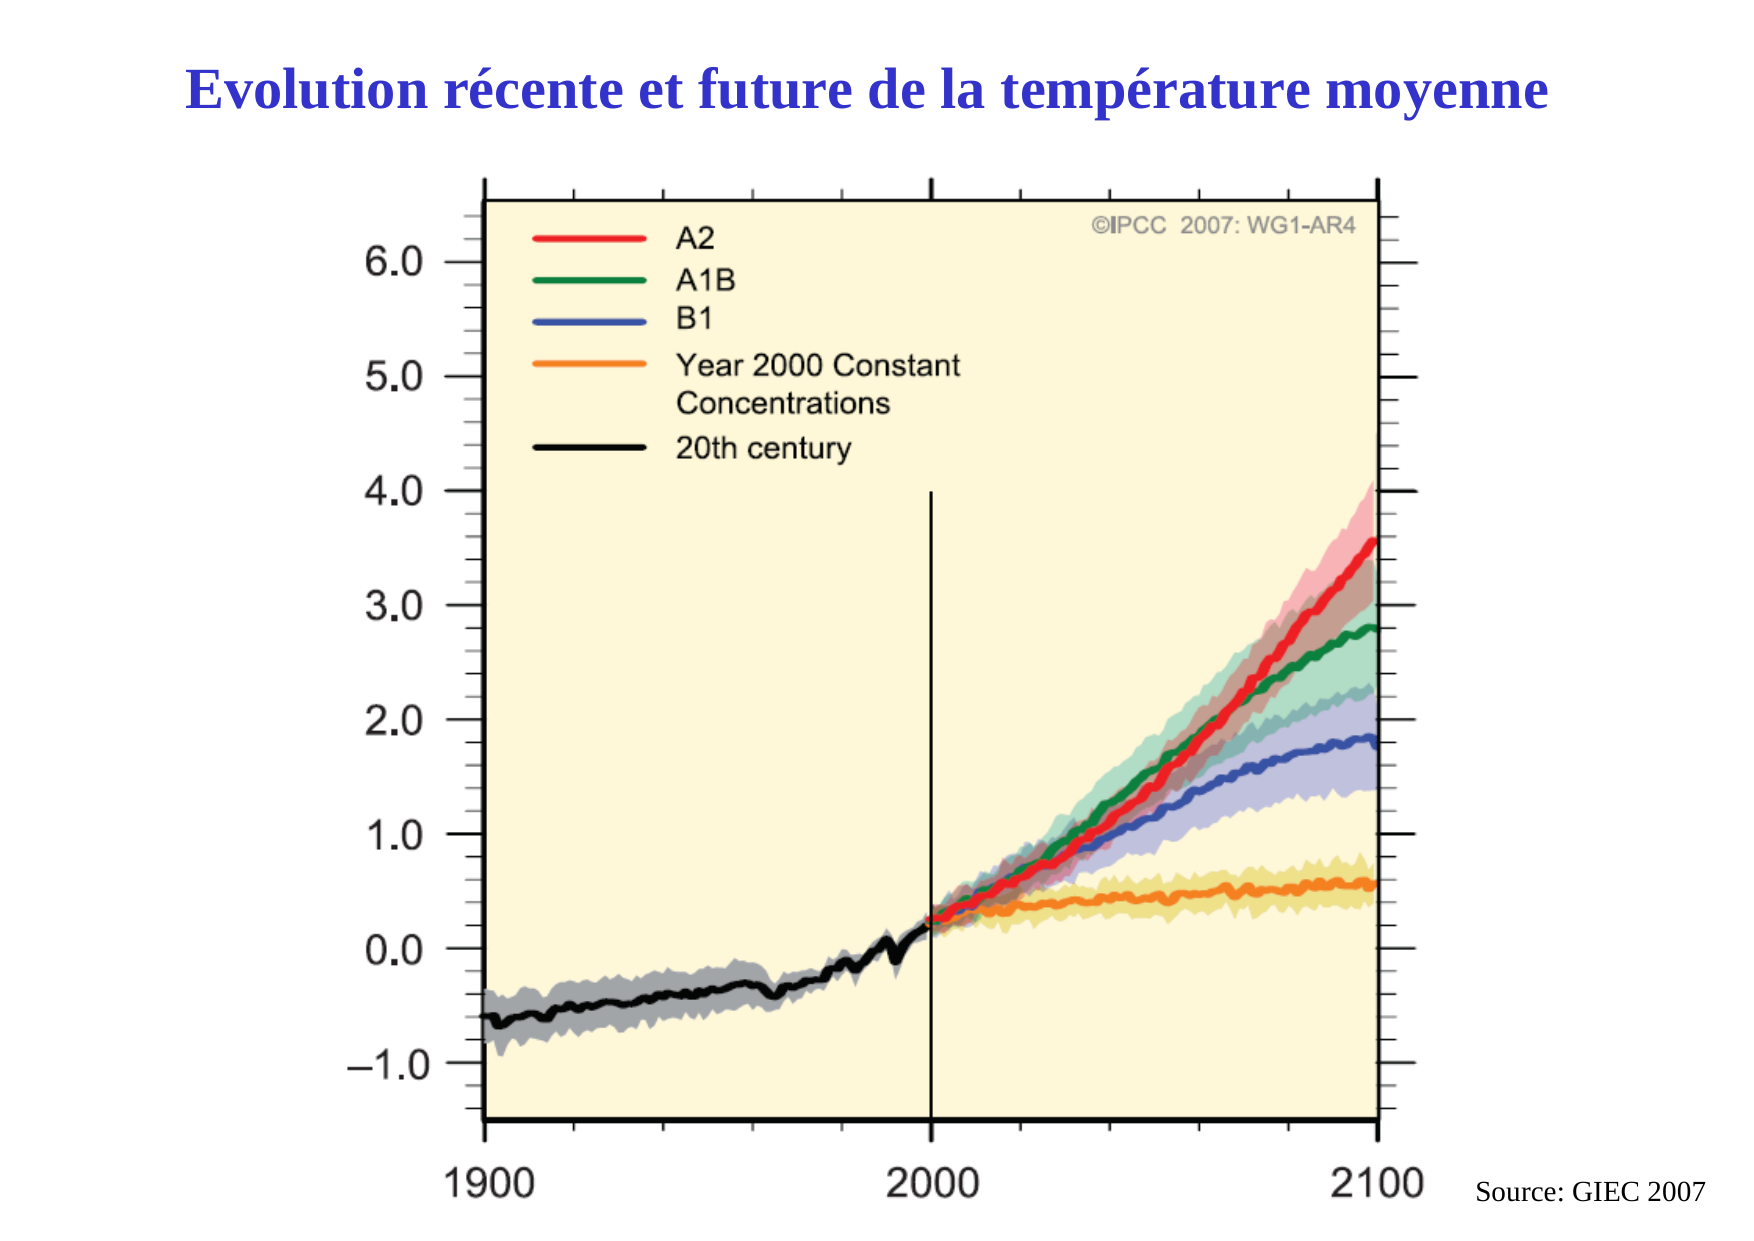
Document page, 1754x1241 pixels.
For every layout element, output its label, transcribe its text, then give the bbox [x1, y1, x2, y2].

picture [343, 171, 1429, 1208]
text_box Source: GIEC 2007 [1223, 1169, 1722, 1216]
text_box Evolution récente et future de la température moyenne [111, 52, 1624, 129]
